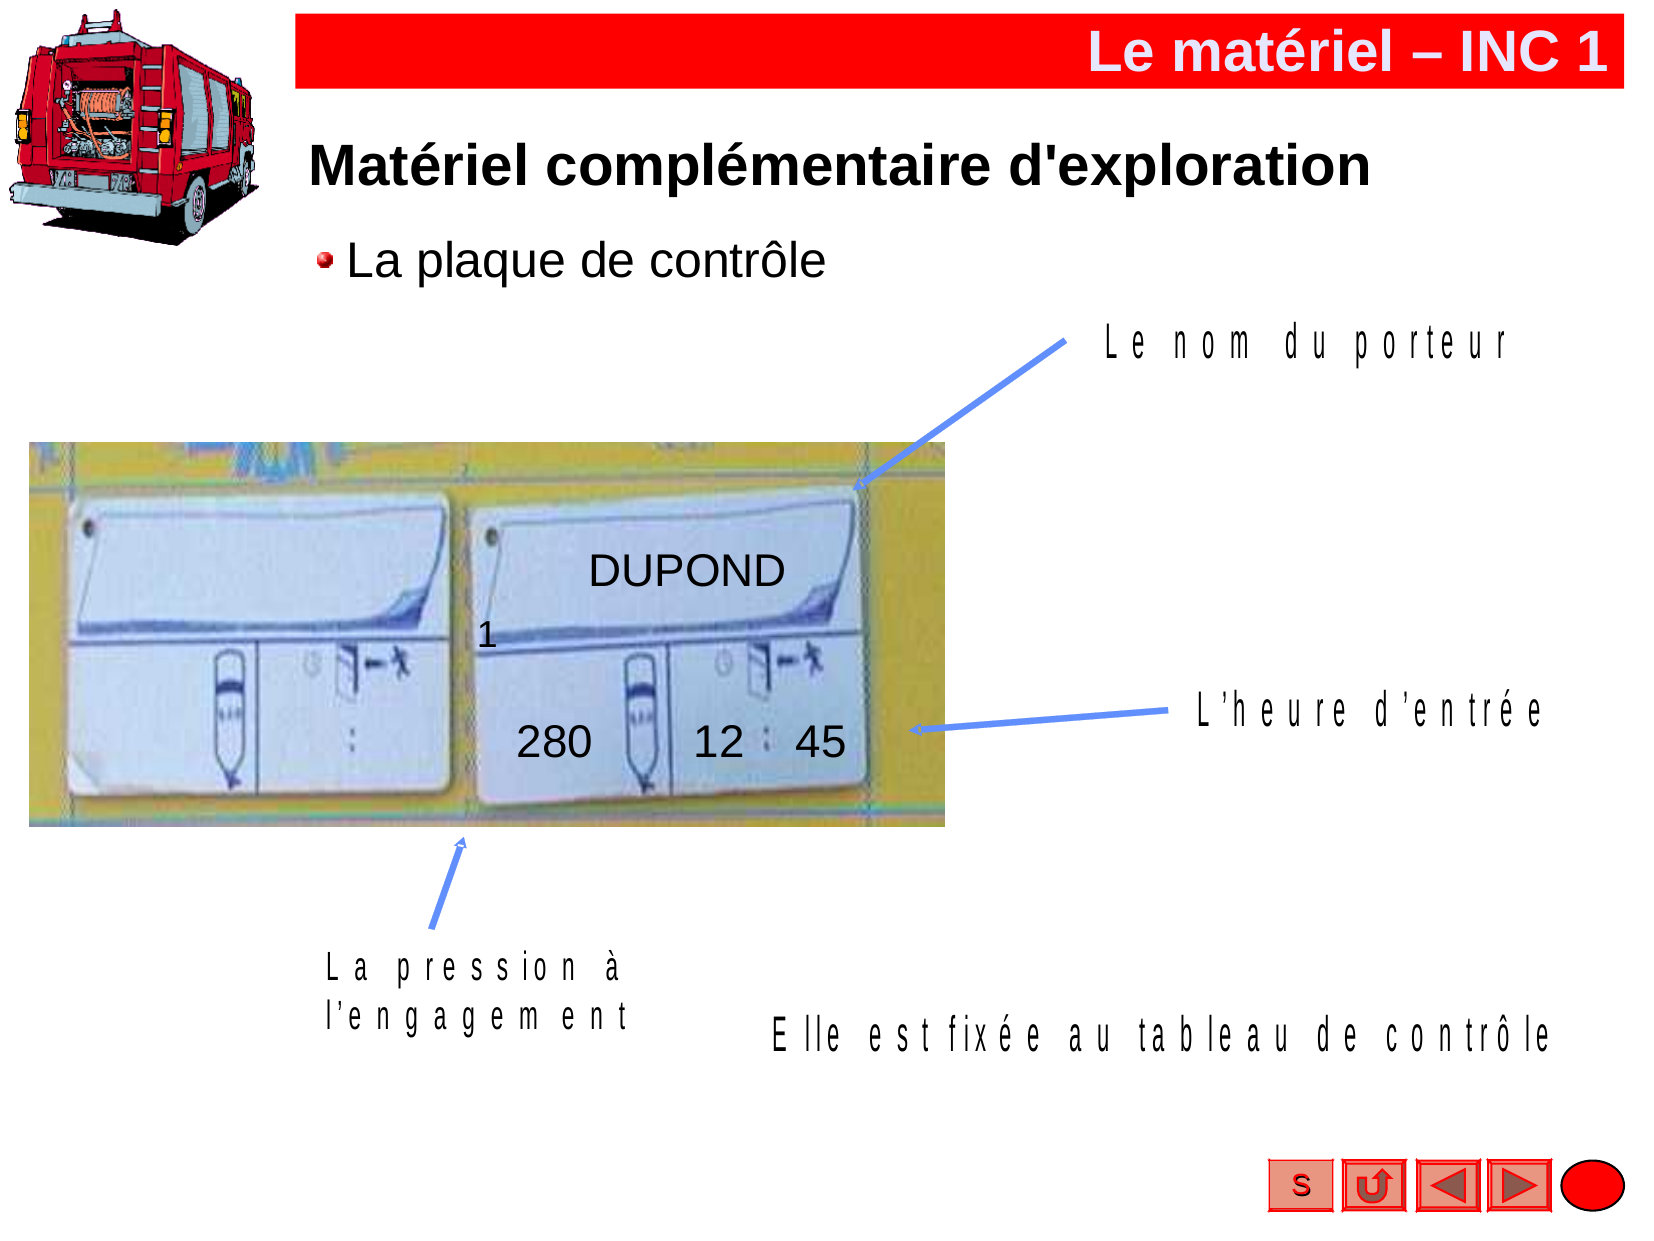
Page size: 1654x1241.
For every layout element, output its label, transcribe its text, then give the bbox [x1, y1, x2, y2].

text_box [1561, 1160, 1625, 1211]
picture [742, 987, 1595, 1093]
text_box Le matériel – INC 1 [295, 13, 1625, 89]
text_box 12 45 [680, 708, 916, 775]
text_box La plaque de contrôle [302, 224, 857, 325]
text_box Matériel complémentaire d'exploration [260, 125, 1388, 206]
picture [8, 8, 260, 246]
picture [29, 295, 1595, 1063]
text_box 280 [501, 708, 680, 775]
text_box DUPOND [574, 537, 811, 604]
